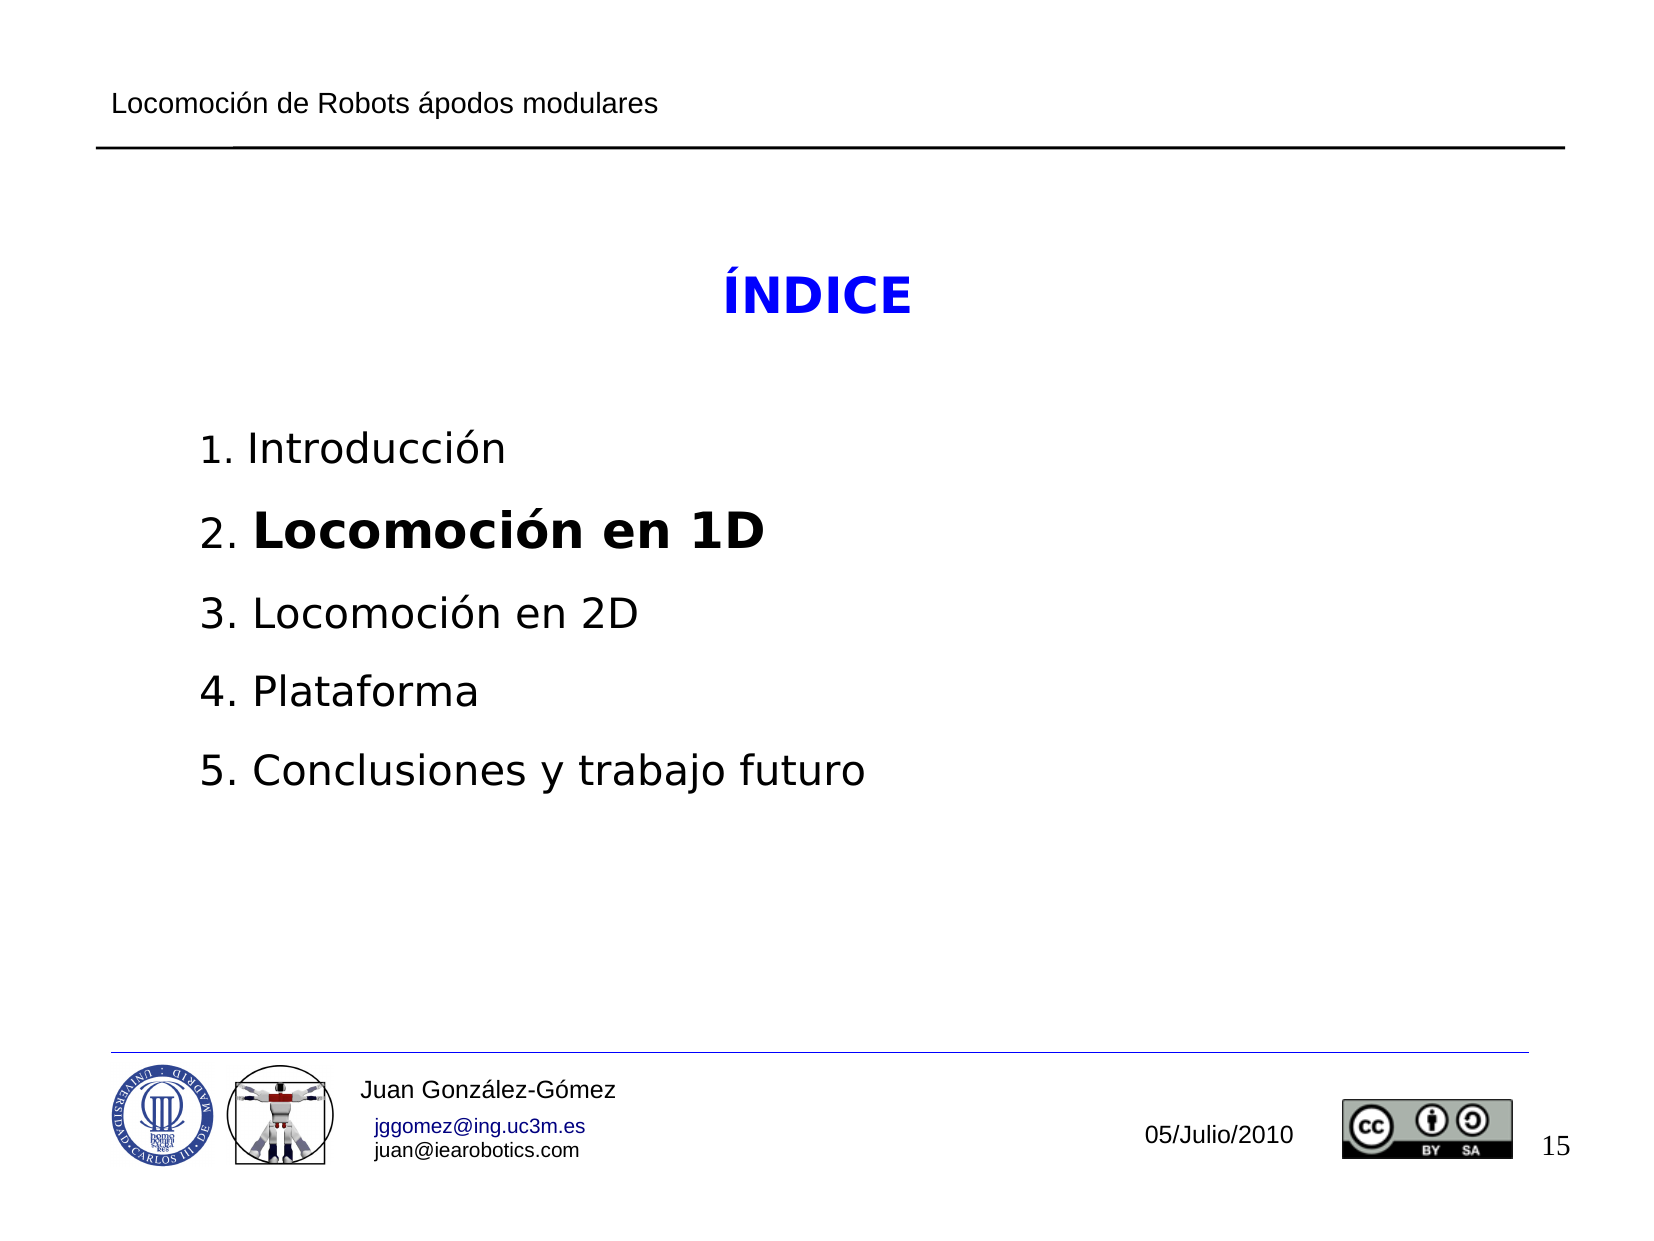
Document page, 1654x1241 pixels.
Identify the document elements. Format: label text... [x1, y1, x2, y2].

picture [110, 1062, 215, 1167]
text_box Locomoción de Robots ápodos modulares [96, 79, 675, 128]
text_box jggomez@ing.uc3m.es juan@iearobotics.com [359, 1107, 601, 1170]
picture [1342, 1099, 1513, 1159]
text_box ÍNDICE [708, 259, 929, 333]
text_box Introducción Locomoción en 1D Locomoción en 2D Plataforma Conclusiones y trabajo futuro [184, 417, 882, 803]
text_box 05/Julio/2010 [1122, 1113, 1310, 1157]
text_box Juan González-Gómez [345, 1068, 632, 1111]
picture [226, 1065, 334, 1165]
